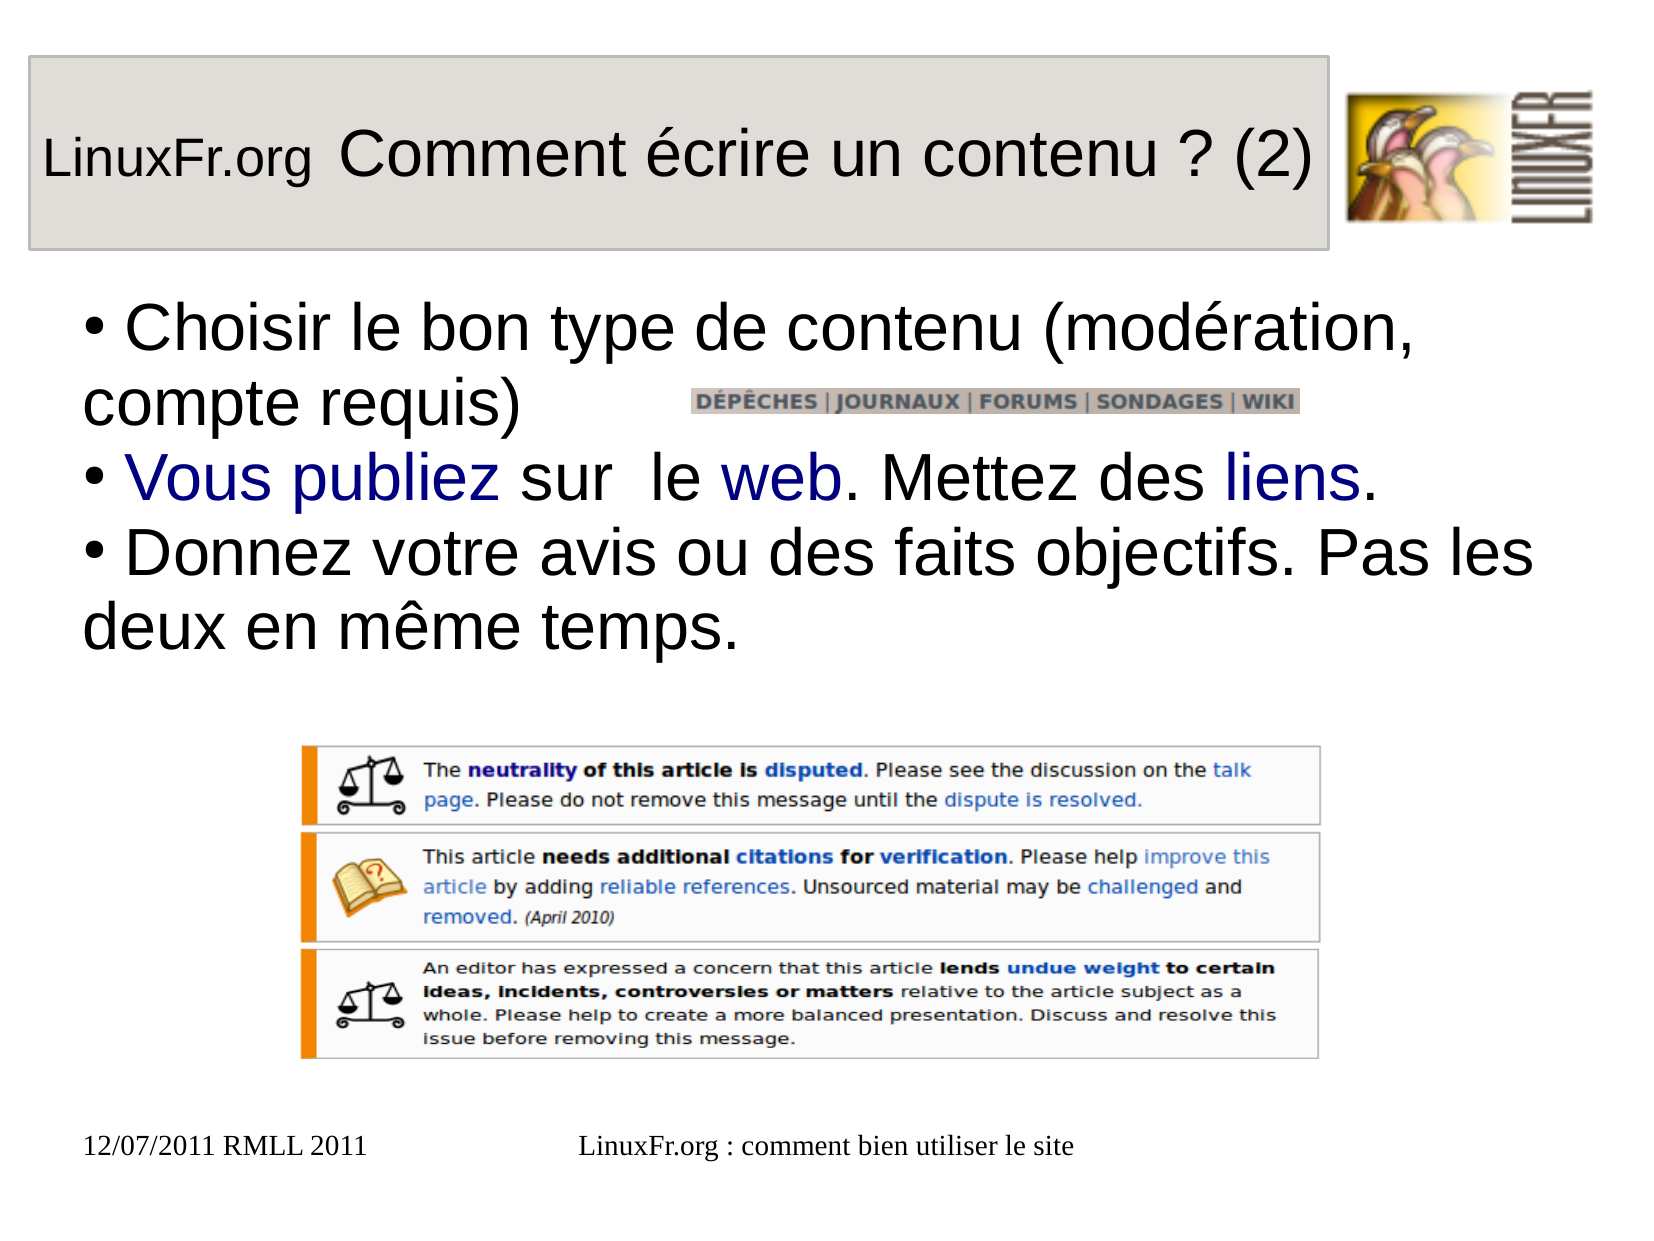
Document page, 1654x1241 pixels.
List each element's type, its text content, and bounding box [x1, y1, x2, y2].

picture [295, 738, 1329, 1064]
picture [1341, 88, 1601, 229]
picture [691, 388, 1300, 414]
title LinuxFr.org Comment écrire un contenu ? (2) [29, 56, 1329, 250]
subtitle Choisir le bon type de contenu (modération, compte requis) Vous publiez sur le web. Mettez des liens. Donnez votre avis ou des faits objectifs. Pas les deux en même temps. [82, 290, 1571, 1094]
